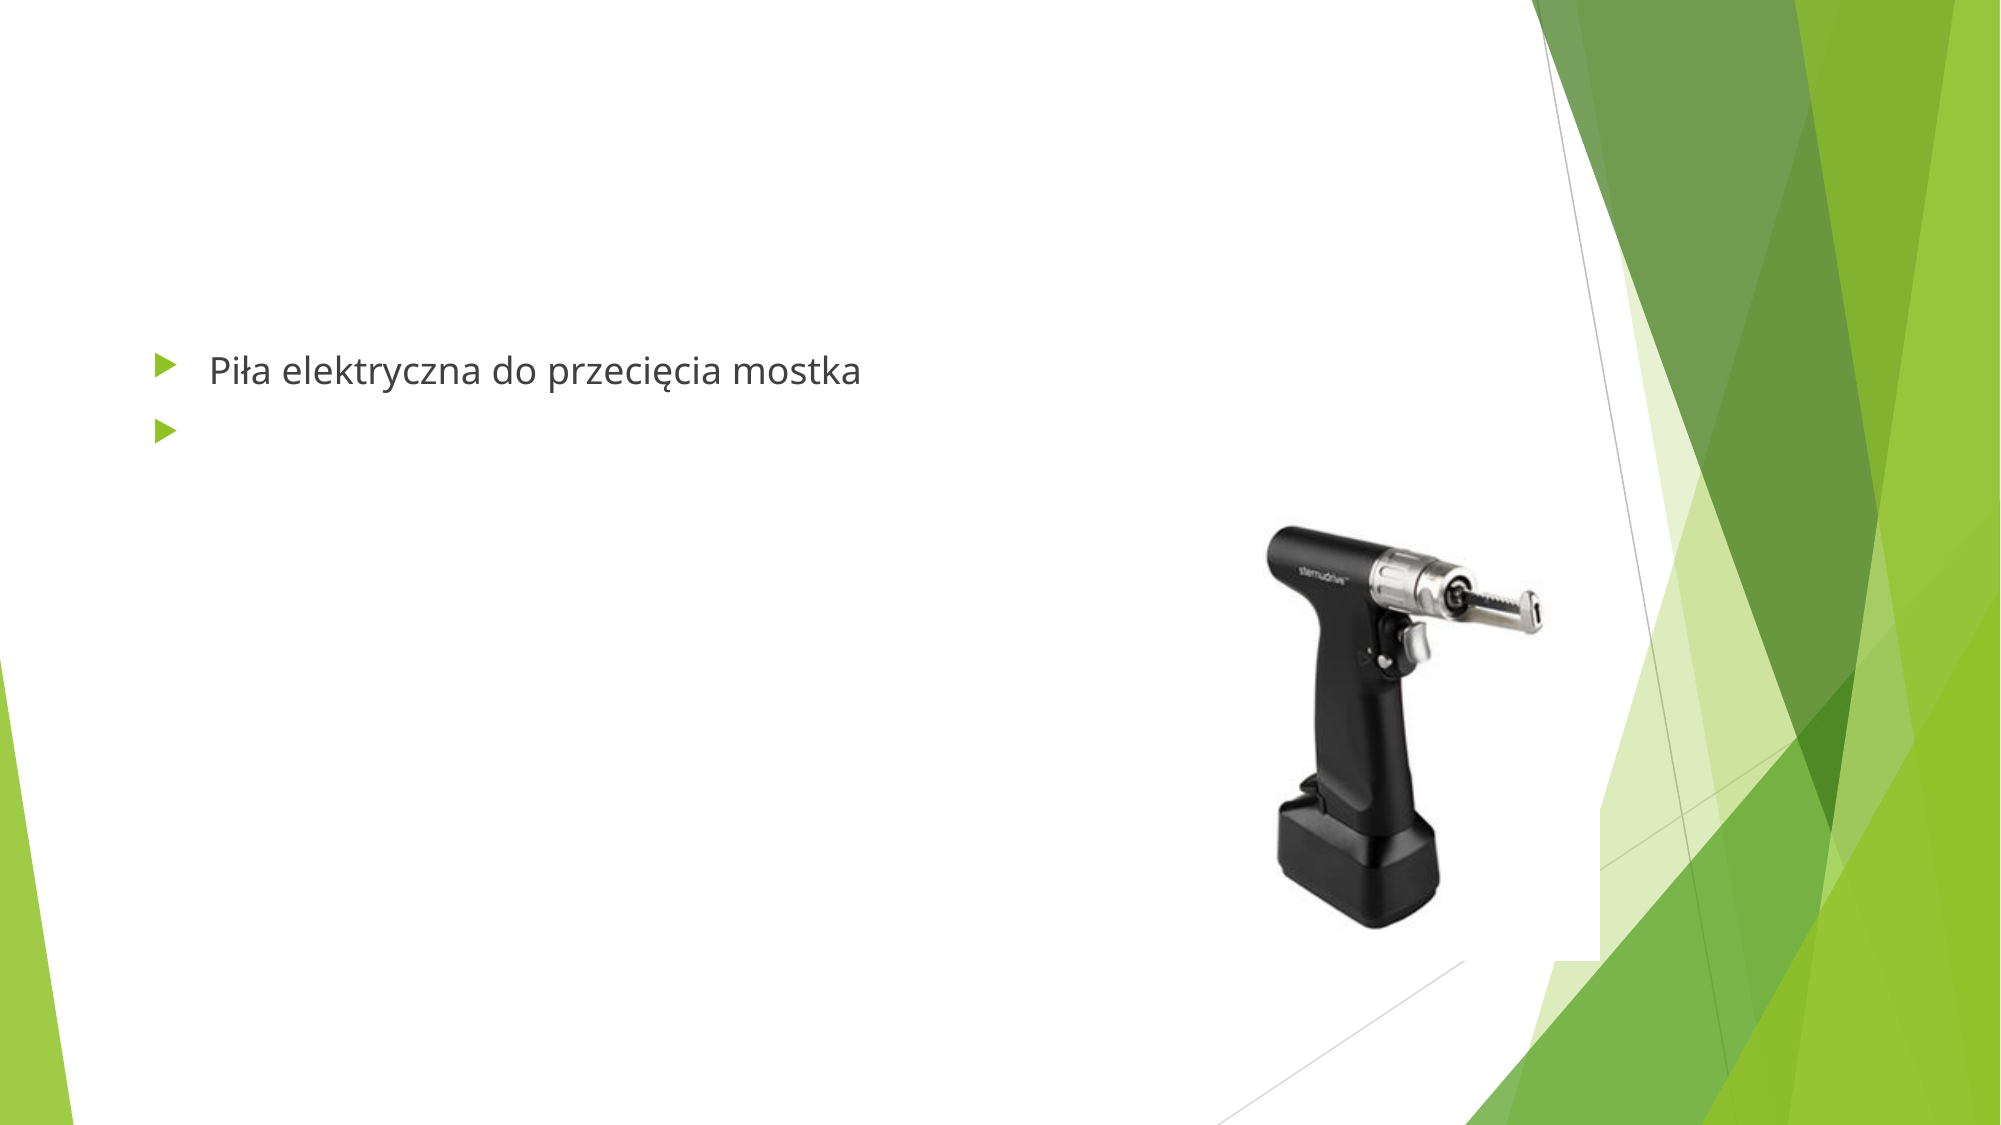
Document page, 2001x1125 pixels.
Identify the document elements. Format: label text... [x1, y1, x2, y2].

picture [1123, 491, 1600, 961]
list Piła elektryczna do przecięcia mostka [137, 339, 1891, 1054]
